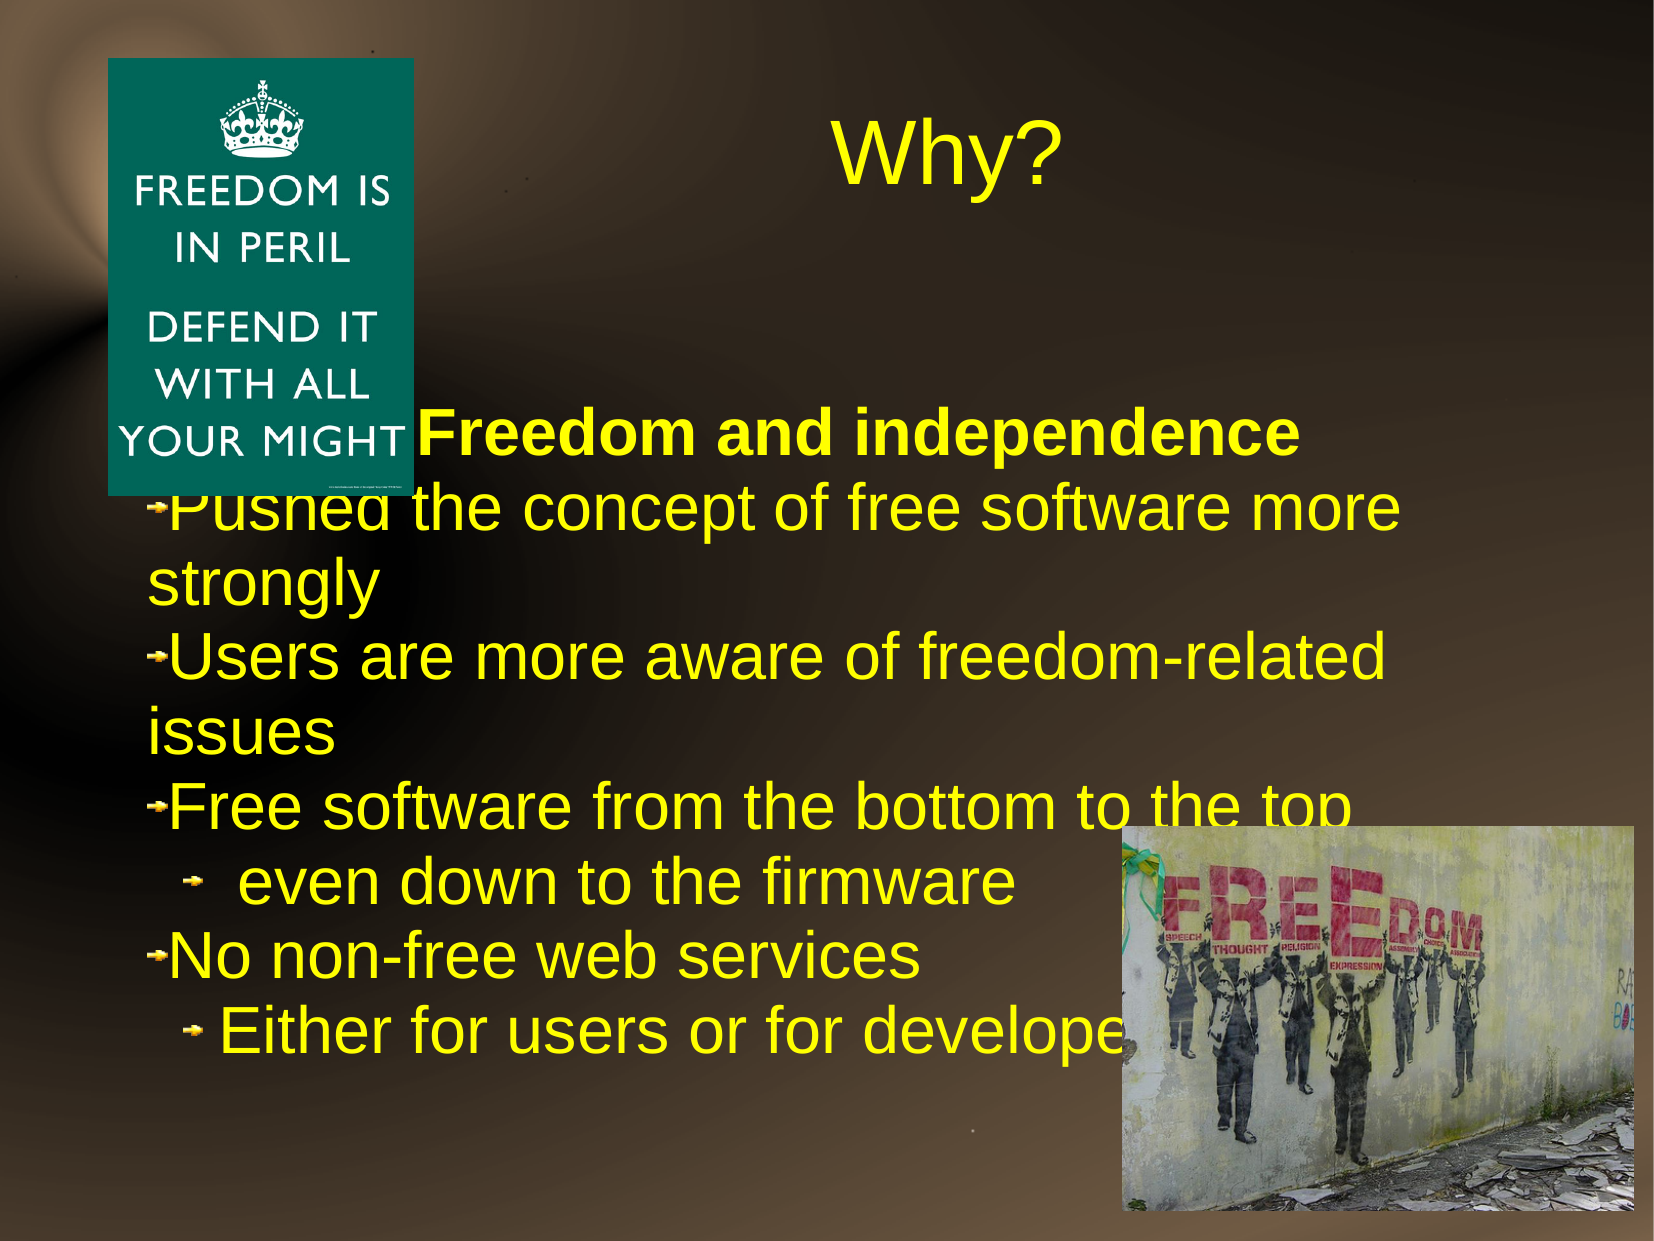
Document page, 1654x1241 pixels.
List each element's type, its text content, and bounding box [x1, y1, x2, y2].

title Why? [324, 56, 1571, 250]
picture [0, 0, 1654, 1241]
subtitle Freedom and independence Pushed the concept of free software more strongly Users are more aware of freedom-related issues Free software from the bottom to the top even down to the firmware No non-free web services Either for users or for developers [147, 361, 1571, 1102]
